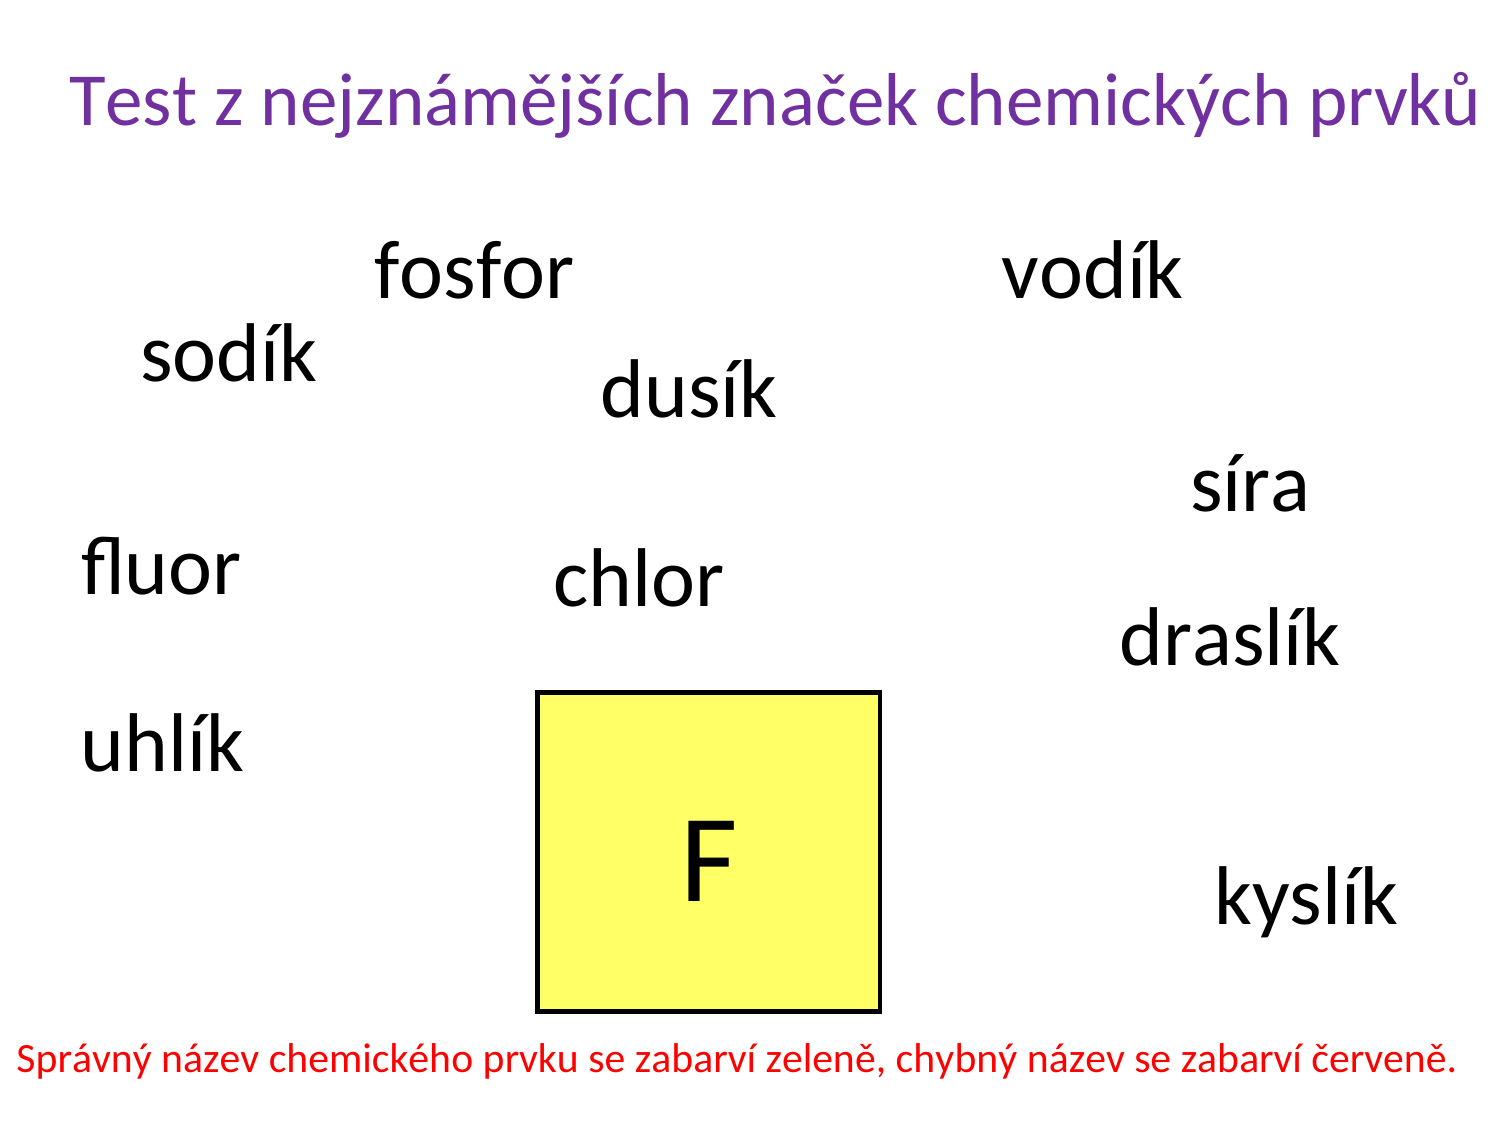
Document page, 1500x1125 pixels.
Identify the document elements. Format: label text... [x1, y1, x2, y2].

text_box Test z nejznámějších značek chemických prvků [54, 42, 1498, 239]
text_box vodík [987, 208, 1199, 324]
text_box fluor [66, 503, 257, 619]
text_box fosfor [359, 208, 590, 324]
text_box uhlík [66, 680, 259, 797]
text_box draslík [1105, 574, 1356, 690]
text_box Správný název chemického prvku se zabarví zeleně, chybný název se zabarví červeně. [1, 1023, 1474, 1089]
text_box kyslík [1199, 834, 1414, 950]
text_box F [537, 692, 880, 1012]
text_box dusík [585, 326, 793, 442]
text_box síra [1175, 420, 1326, 537]
text_box sodík [125, 290, 332, 407]
text_box chlor [538, 515, 740, 631]
